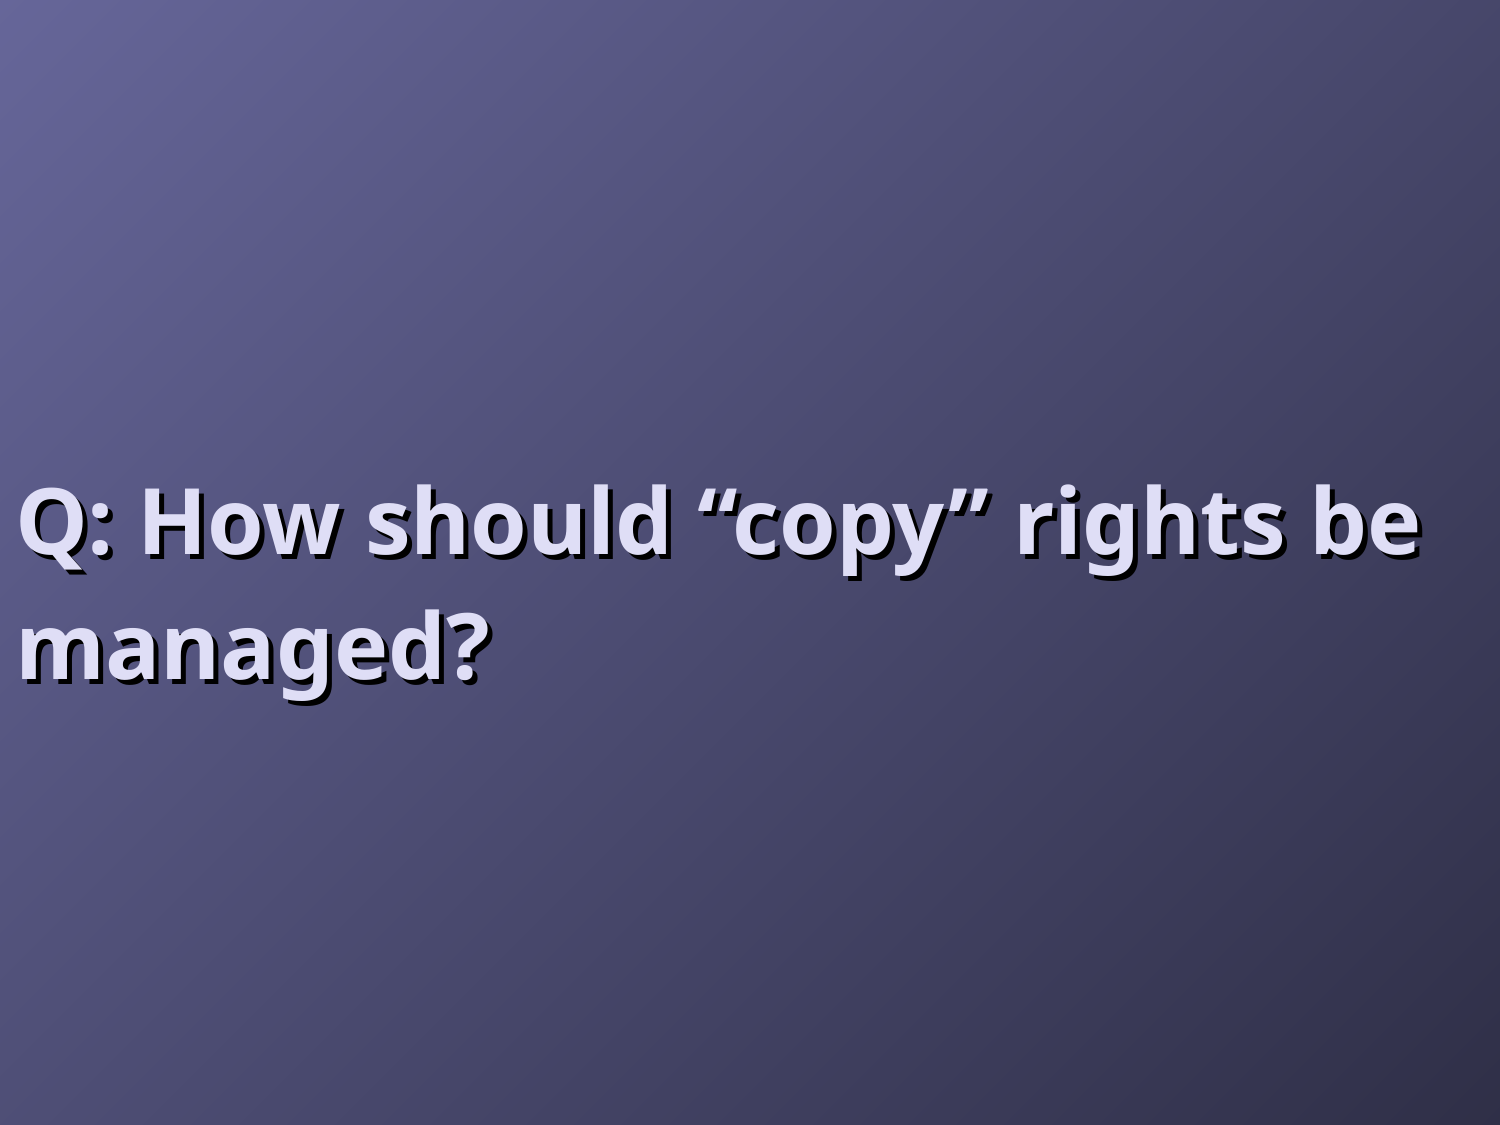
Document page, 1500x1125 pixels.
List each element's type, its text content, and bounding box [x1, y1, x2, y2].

title Q: How should “copy” rights be managed? [0, 463, 1500, 699]
